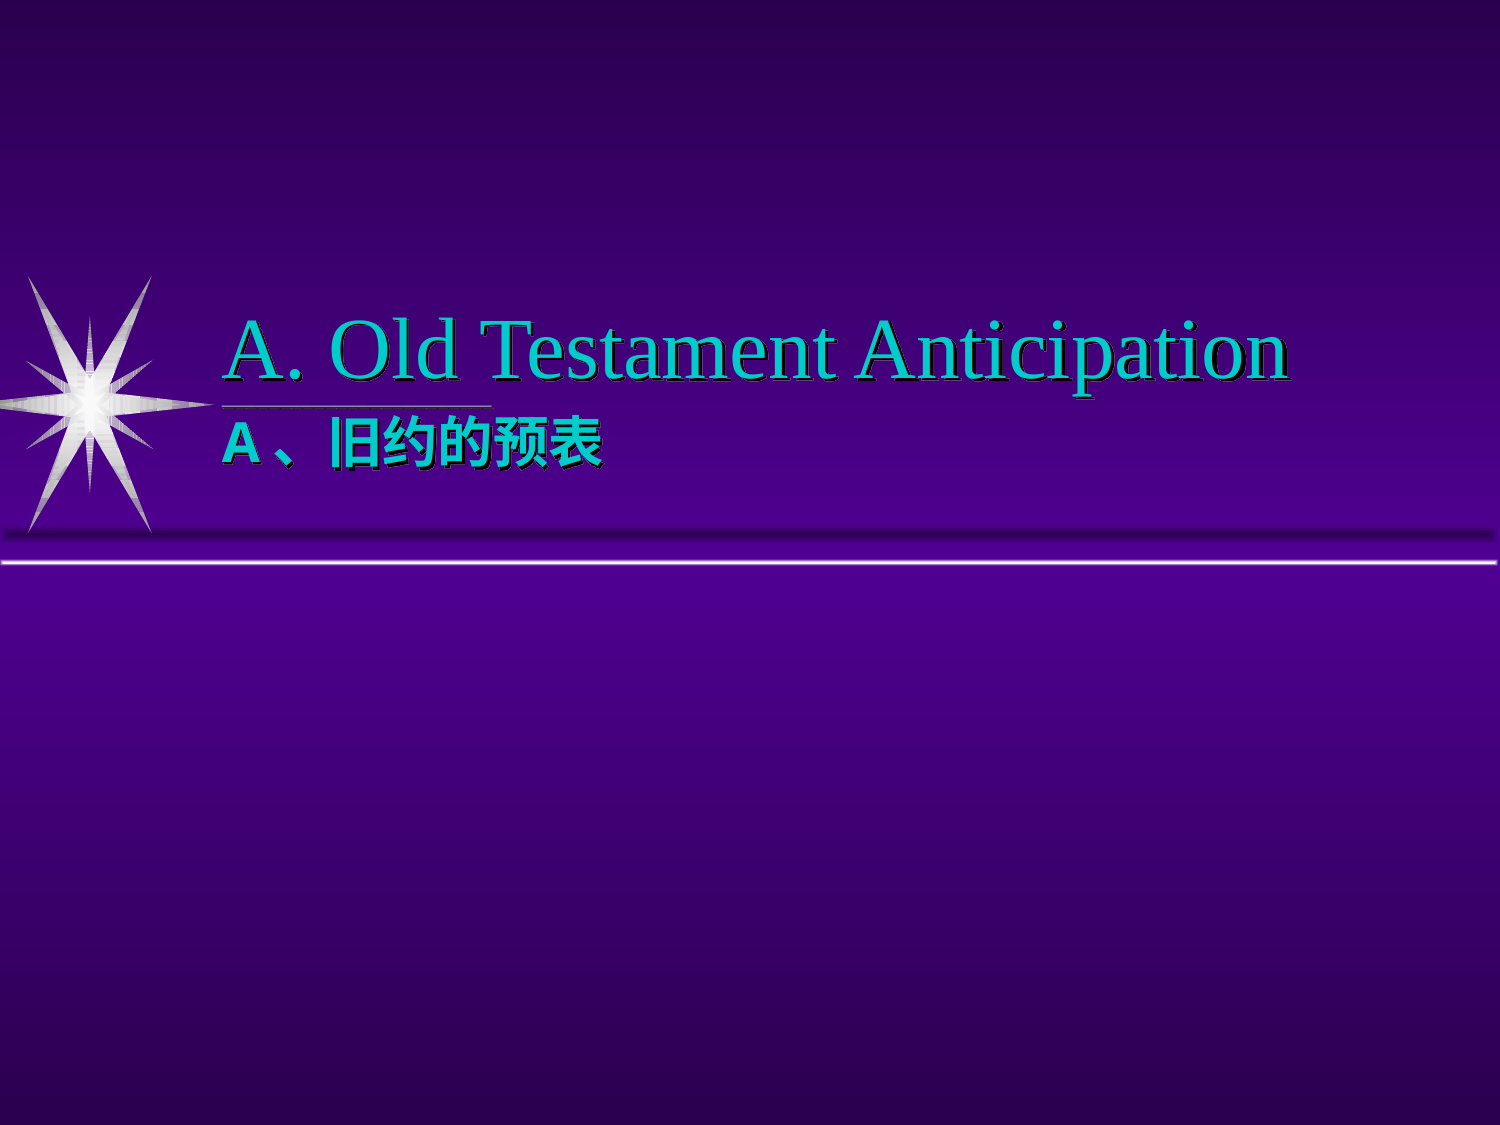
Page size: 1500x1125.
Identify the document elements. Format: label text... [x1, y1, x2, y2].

title A. Old Testament Anticipation ──────────────────────── A、旧约的预表 [206, 295, 1482, 483]
